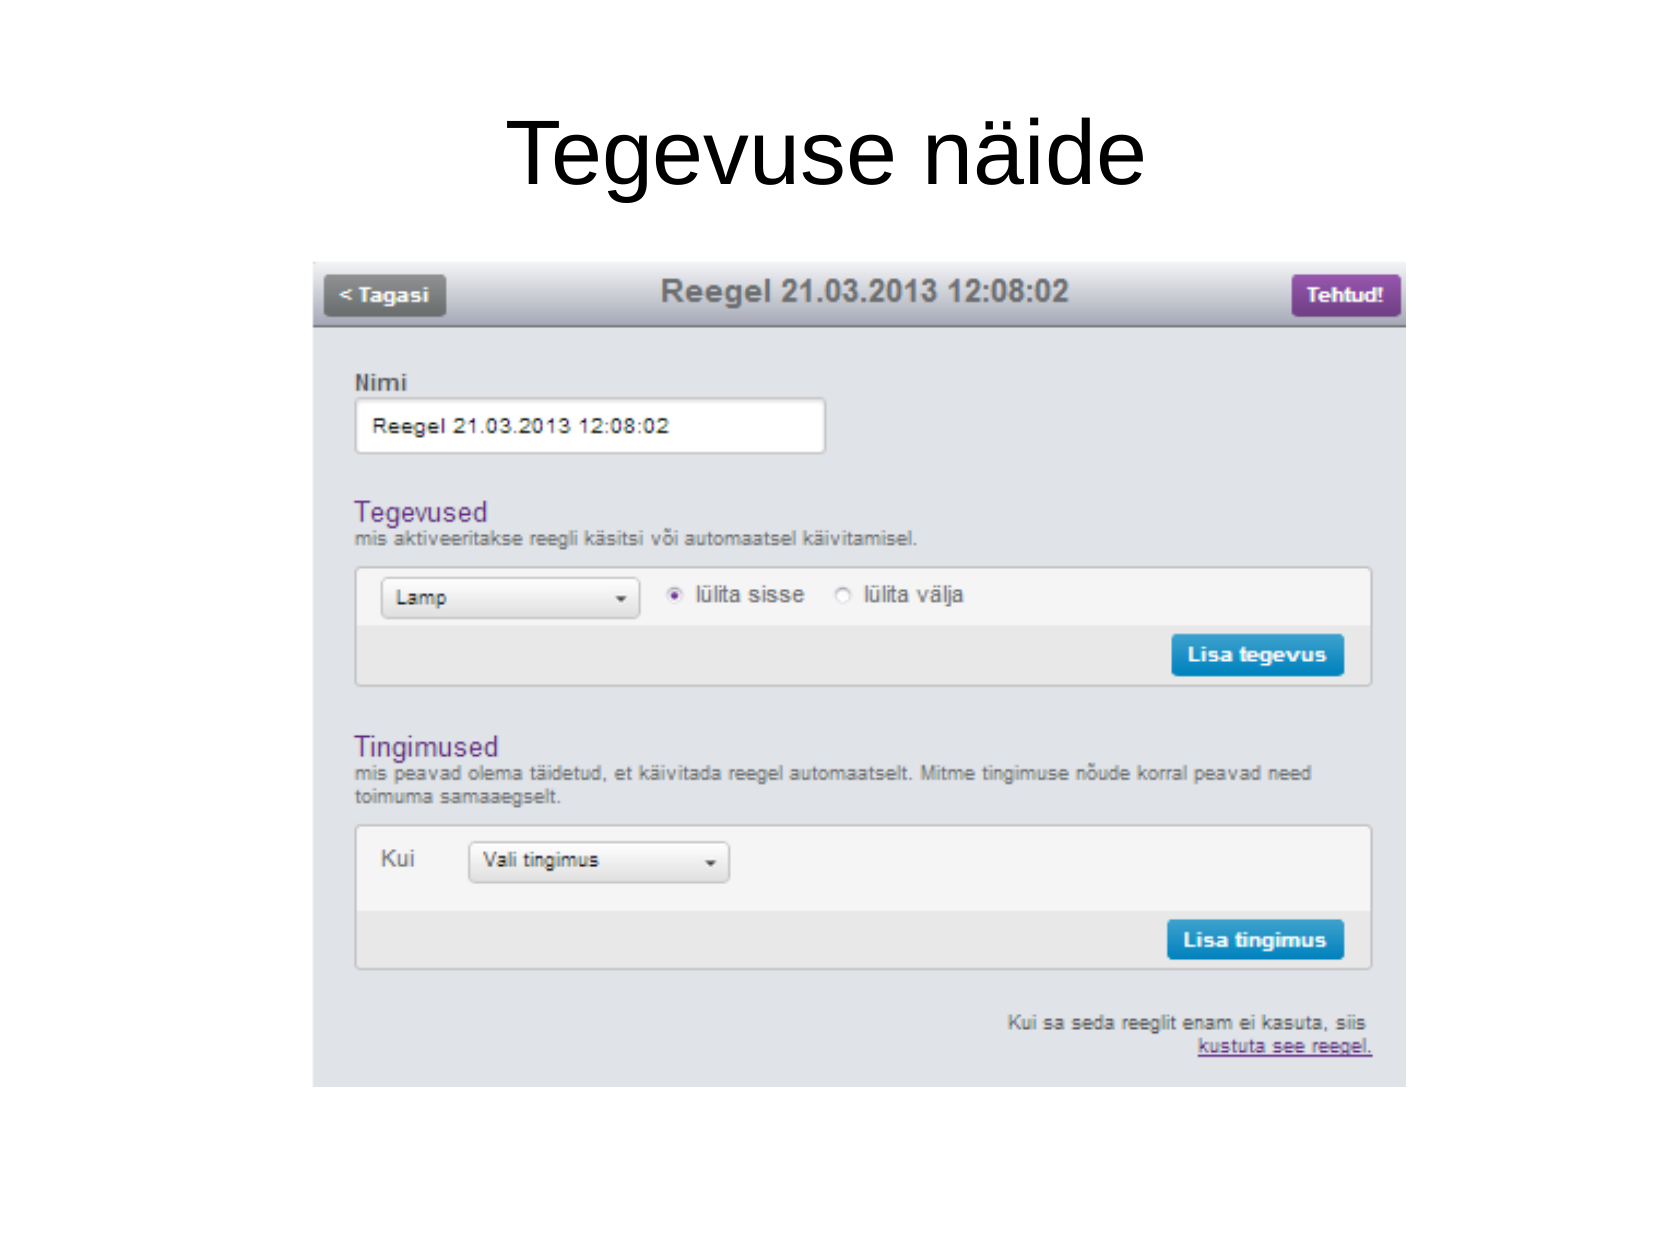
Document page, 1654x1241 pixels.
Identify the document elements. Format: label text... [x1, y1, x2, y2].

title Tegevuse näide [82, 49, 1571, 257]
picture [307, 256, 1406, 1087]
